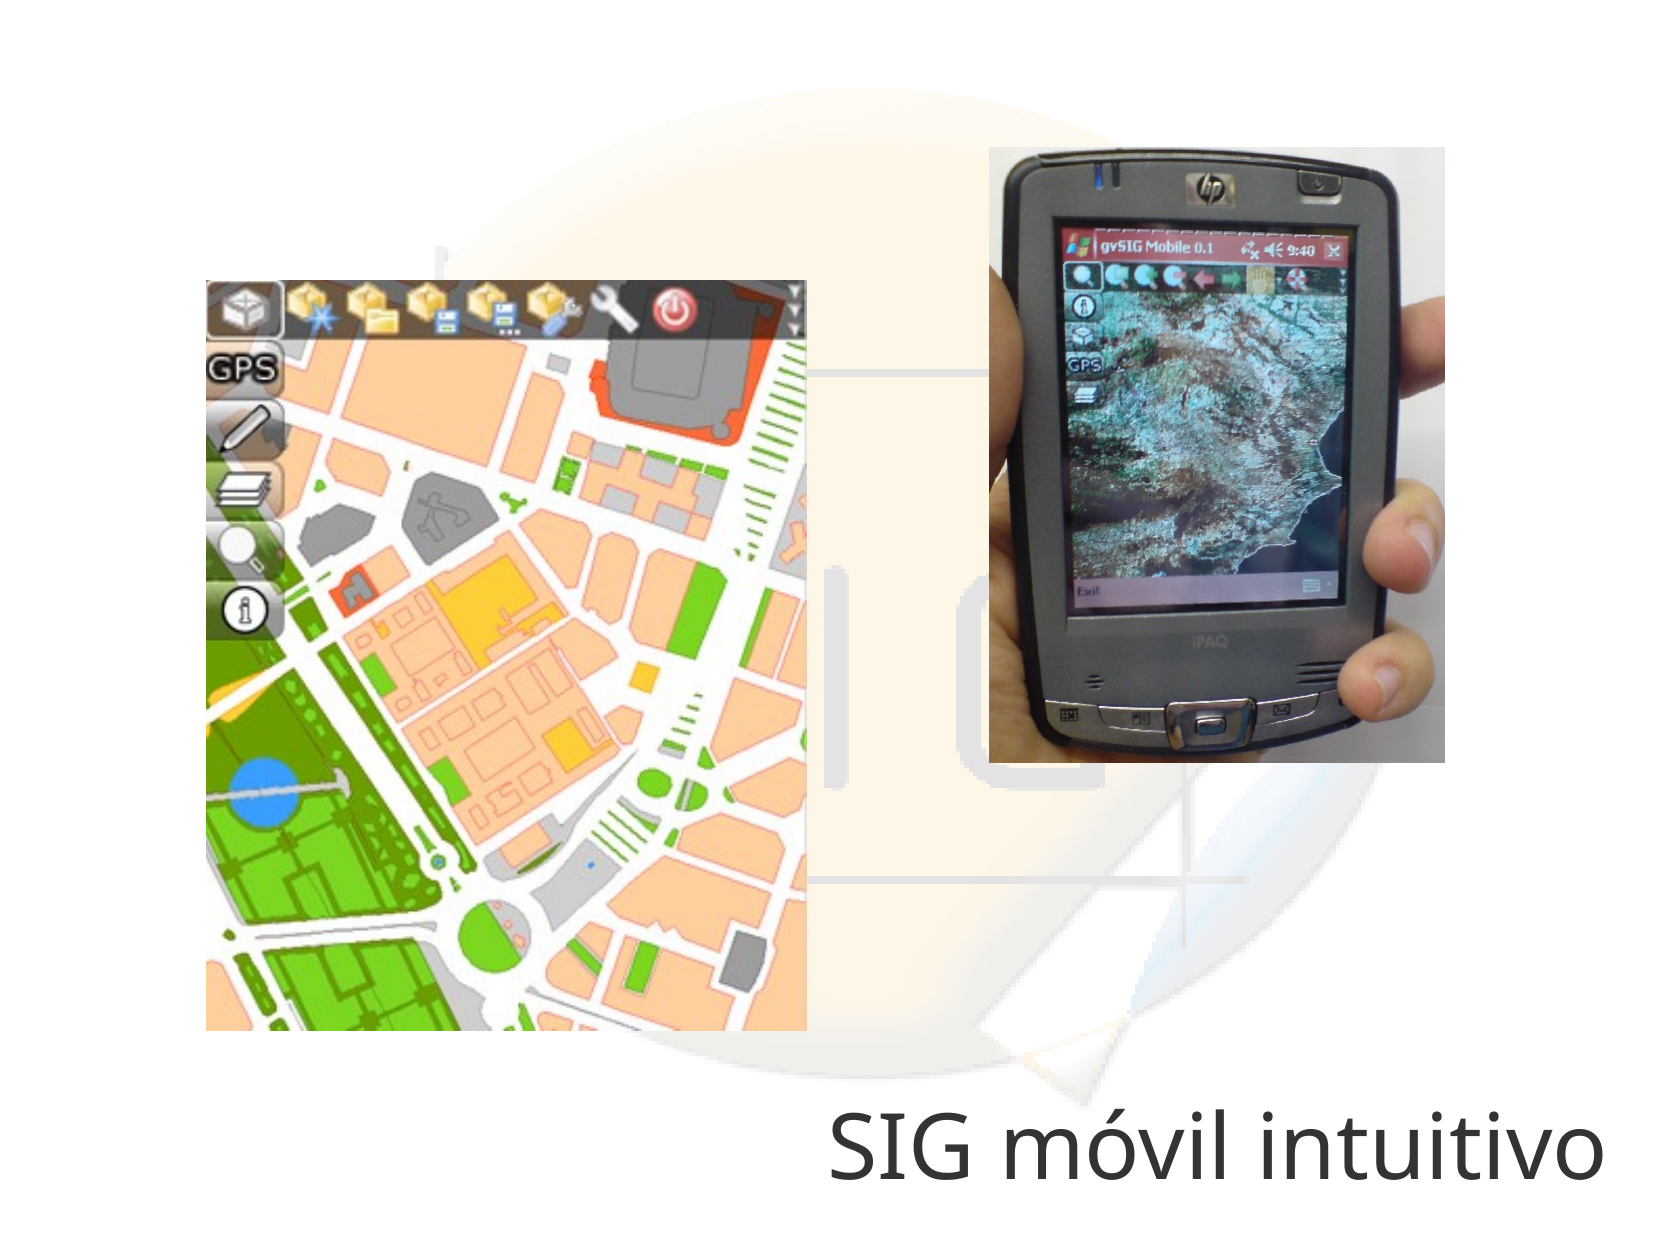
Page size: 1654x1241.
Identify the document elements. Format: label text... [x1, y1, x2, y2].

text_box SIG móvil intuitivo [620, 1077, 1625, 1211]
picture [206, 280, 807, 1031]
picture [989, 147, 1445, 763]
